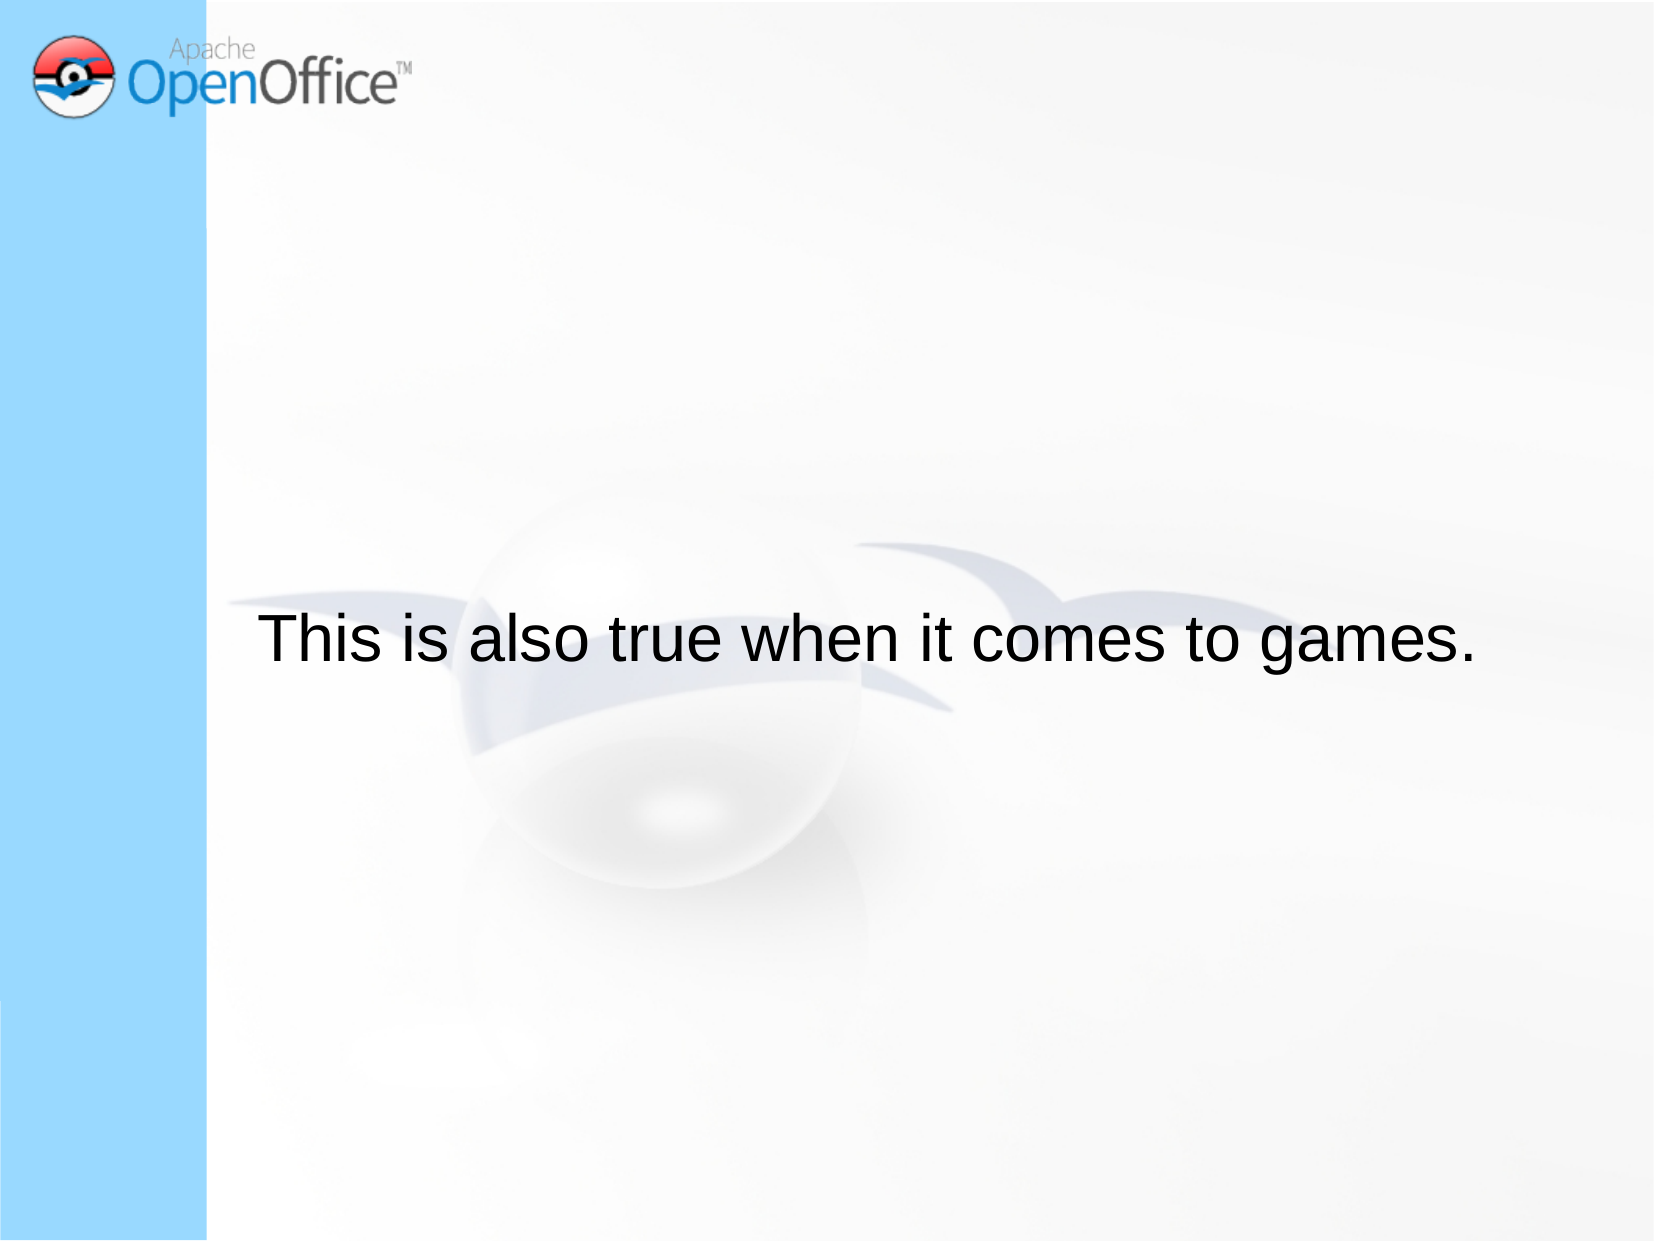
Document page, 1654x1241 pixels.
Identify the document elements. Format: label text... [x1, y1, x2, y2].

picture [31, 2, 1654, 1241]
subtitle This is also true when it comes to games. [165, 108, 1571, 1168]
